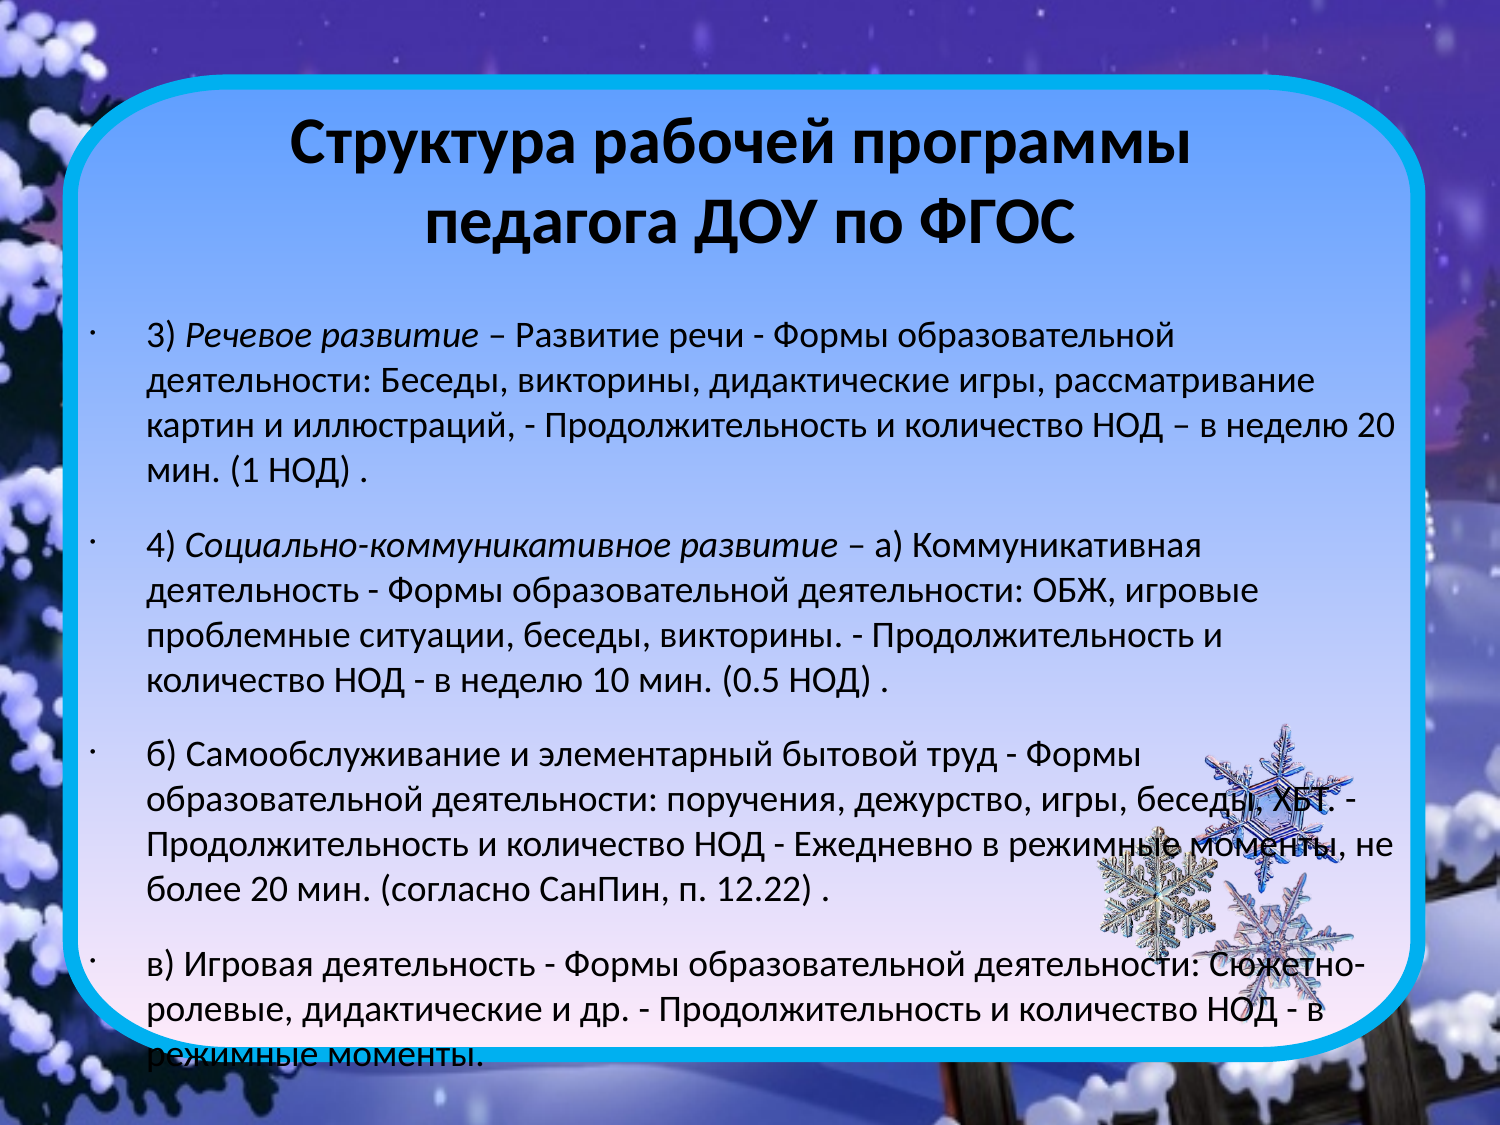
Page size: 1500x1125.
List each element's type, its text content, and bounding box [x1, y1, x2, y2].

list 3) Речевое развитие – Развитие речи - Формы образовательной деятельности: Беседы, викторины, дидактические игры, рассматривание картин и иллюстраций, - Продолжительность и количество НОД – в неделю 20 мин. (1 НОД) . 4) Социально-коммуникативное развитие – а) Коммуникативная деятельность - Формы образовательной деятельности: ОБЖ, игровые проблемные ситуации, беседы, викторины. - Продолжительность и количество НОД - в неделю 10 мин. (0.5 НОД) . б) Самообслуживание и элементарный бытовой труд - Формы образовательной деятельности: поручения, дежурство, игры, беседы, ХБТ. - Продолжительность и количество НОД - Ежедневно в режимные моменты, не более 20 мин. (согласно СанПин, п. 12.22) . в) Игровая деятельность - Формы образовательной деятельности: Сюжетно-ролевые, дидактические и др. - Продолжительность и количество НОД - в режимные моменты. [75, 302, 1425, 1005]
title Структура рабочей программы педагога ДОУ по ФГОС [75, 90, 1425, 279]
picture [0, 0, 1500, 1125]
